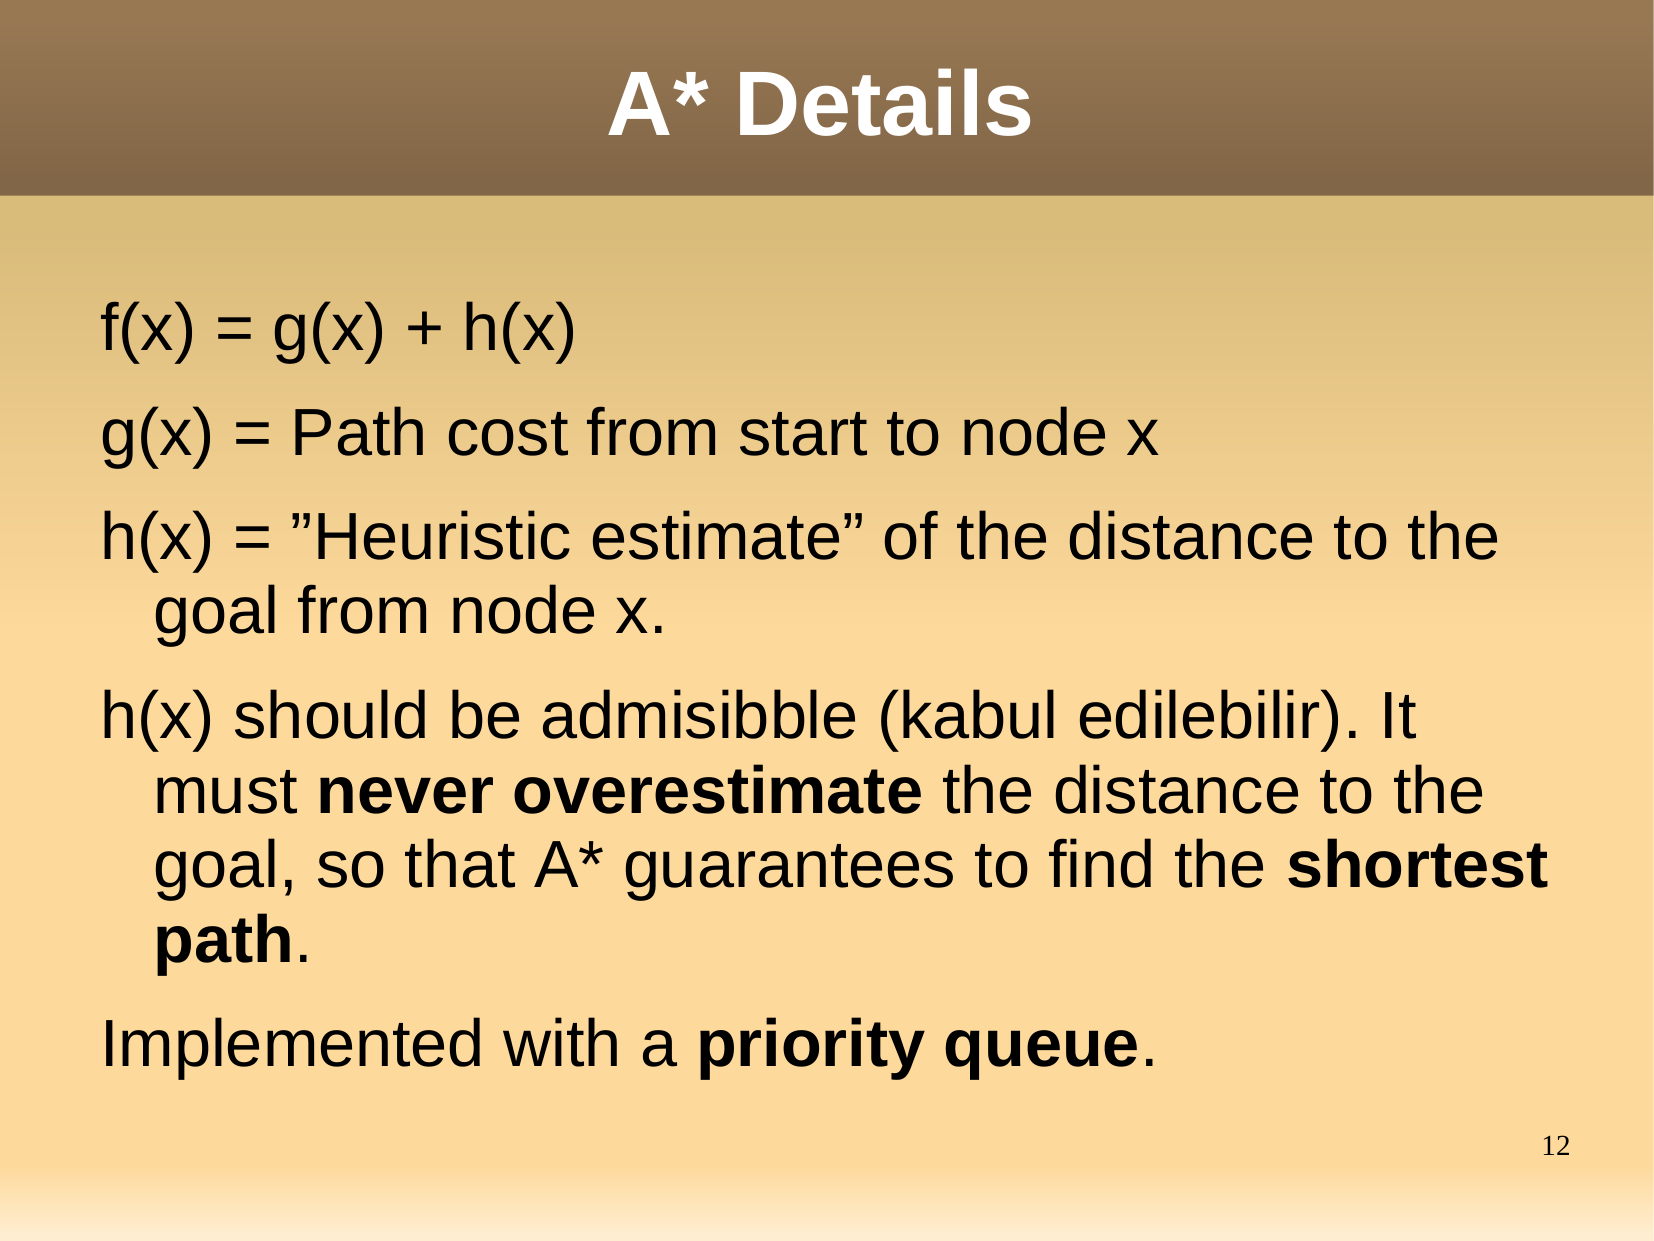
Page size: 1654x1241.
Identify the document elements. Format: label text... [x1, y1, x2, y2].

list f(x) = g(x) + h(x) g(x) = Path cost from start to node x h(x) = ”Heuristic estimate” of the distance to the goal from node x. h(x) should be admisibble (kabul edilebilir). It must never overestimate the distance to the goal, so that A* guarantees to find the shortest path. Implemented with a priority queue. [82, 290, 1571, 1094]
picture [0, 0, 1654, 1241]
title A* Details [76, 7, 1565, 200]
